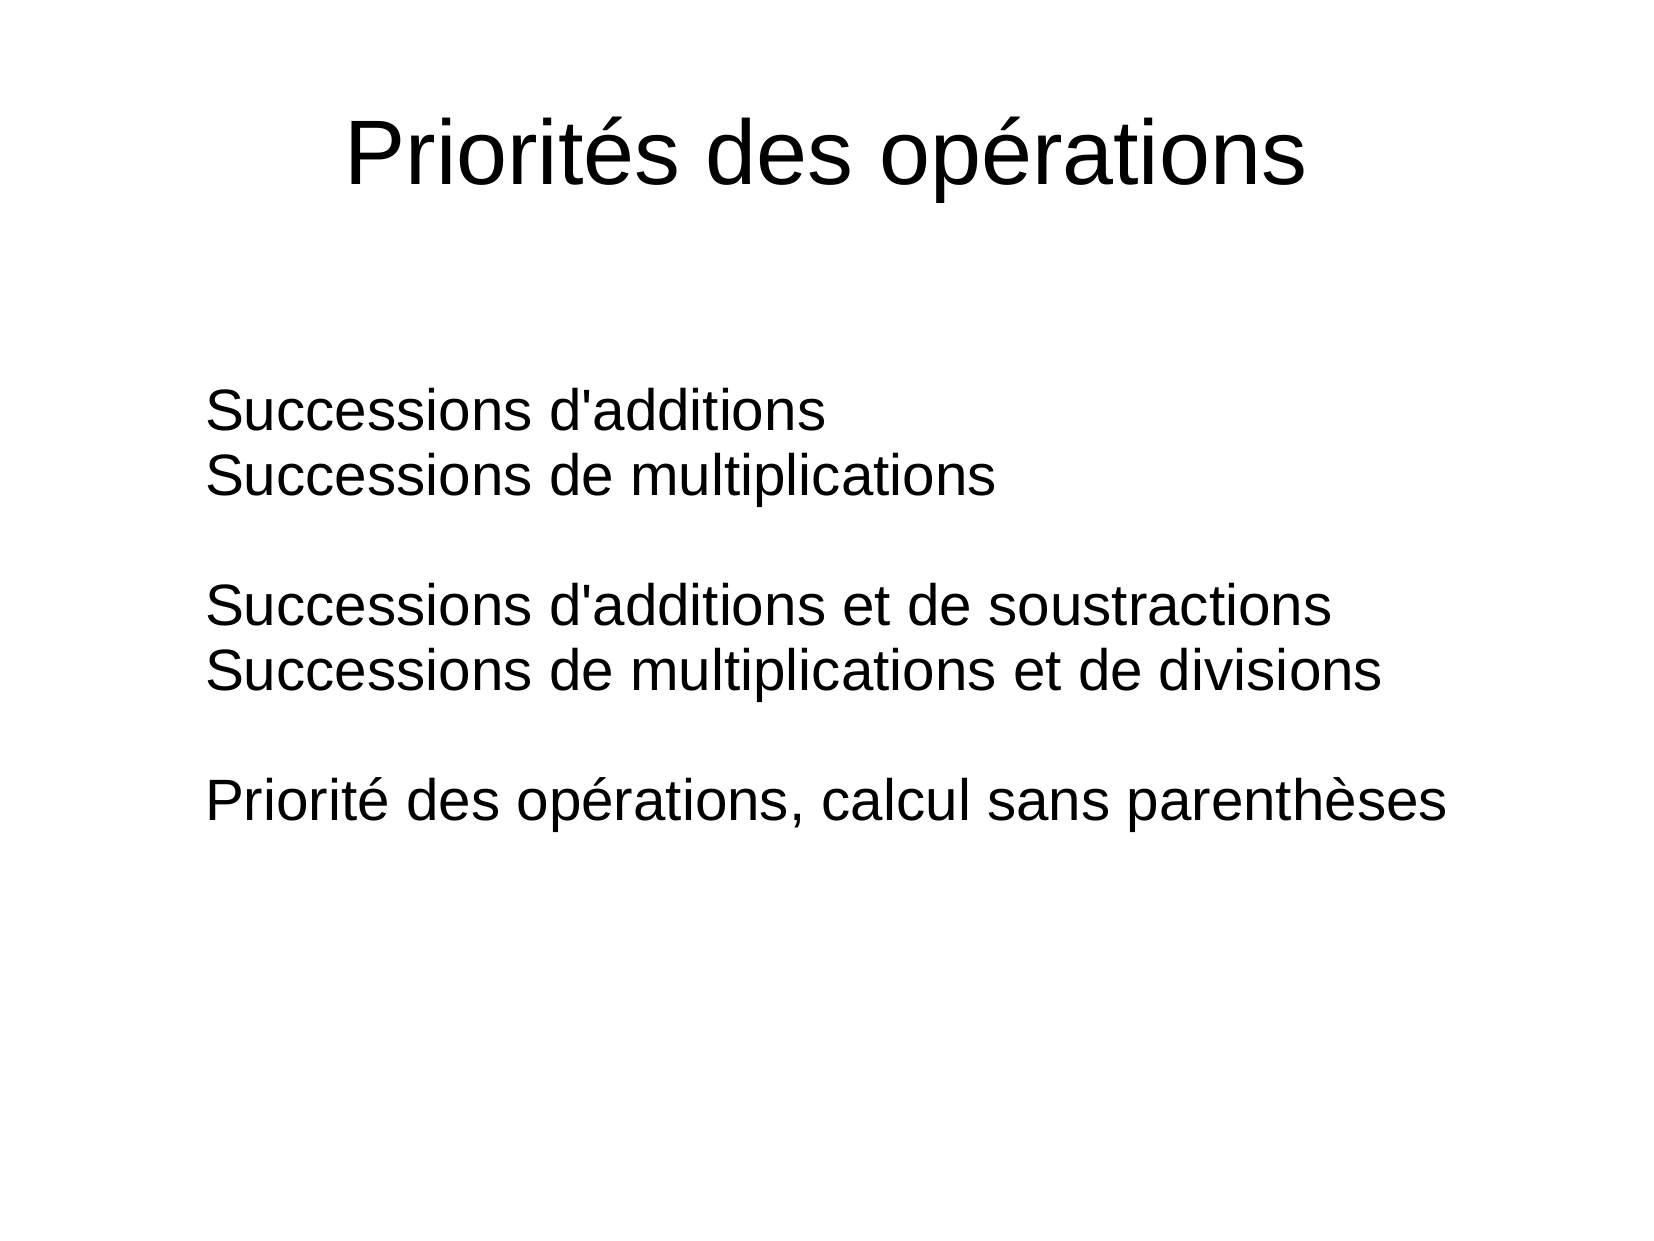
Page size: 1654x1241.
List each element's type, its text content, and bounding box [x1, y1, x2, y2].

title Priorités des opérations [82, 49, 1571, 257]
text_box Successions d'additions Successions de multiplications Successions d'additions et de soustractions Successions de multiplications et de divisions Priorité des opérations, calcul sans parenthèses [190, 370, 1465, 839]
